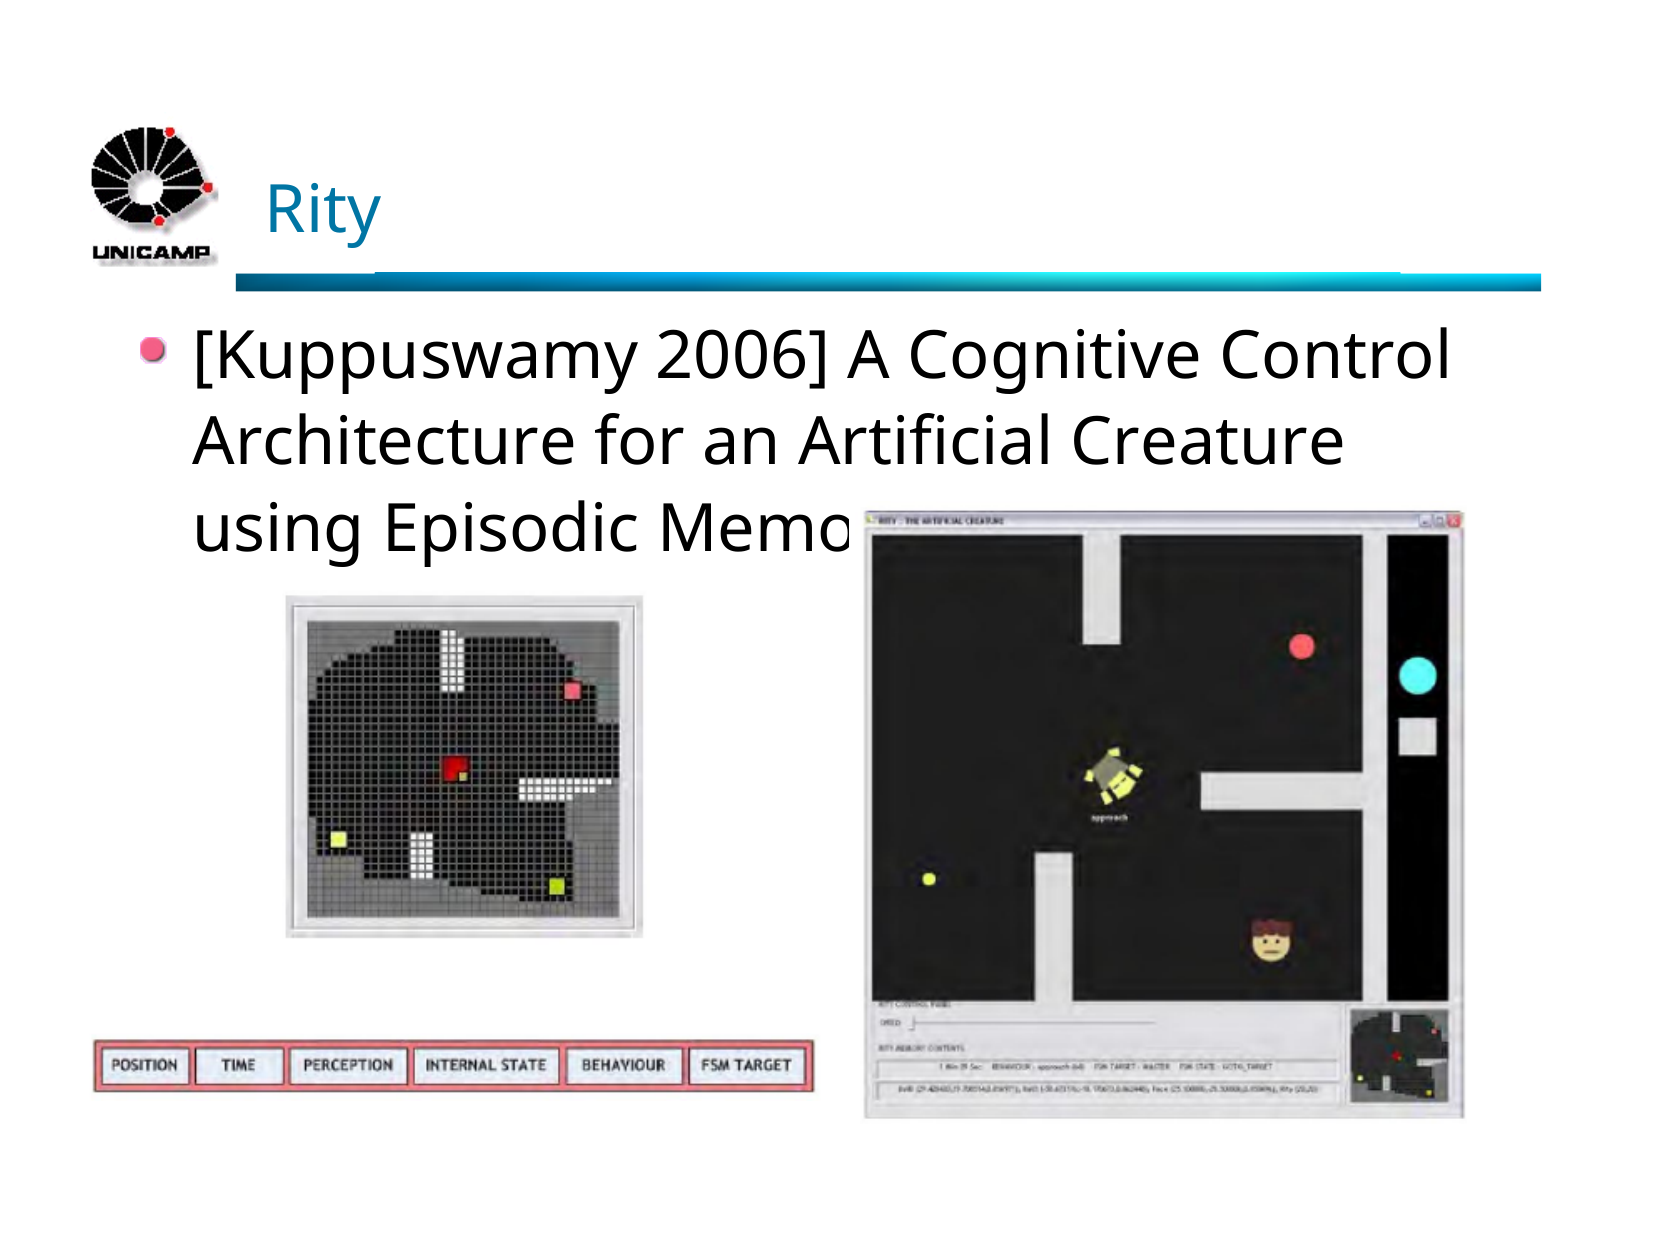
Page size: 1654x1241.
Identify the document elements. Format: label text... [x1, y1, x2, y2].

picture [276, 589, 650, 945]
title Rity [264, 42, 1534, 250]
picture [849, 501, 1477, 1129]
list [Kuppuswamy 2006] A Cognitive Control Architecture for an Artificial Creature using Episodic Memory [121, 309, 1534, 1167]
picture [125, 272, 1654, 295]
picture [85, 1033, 827, 1101]
